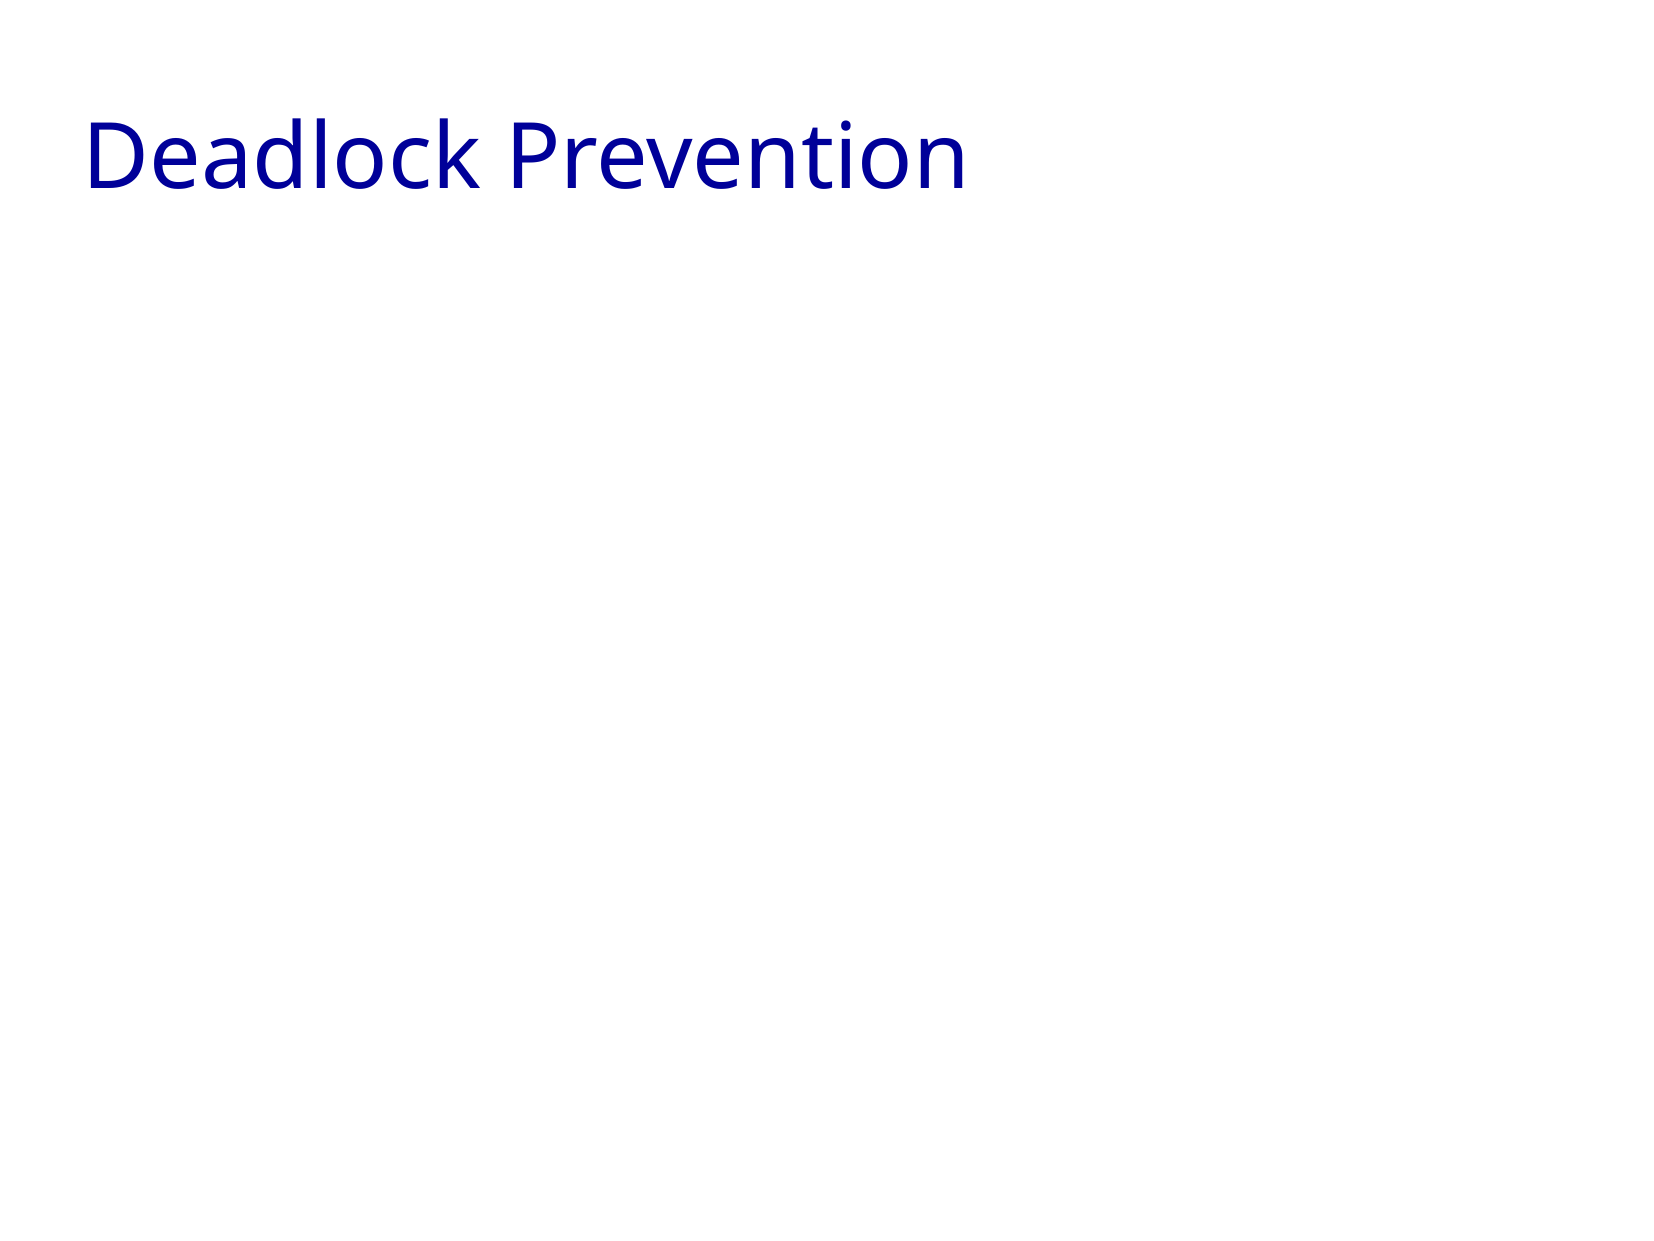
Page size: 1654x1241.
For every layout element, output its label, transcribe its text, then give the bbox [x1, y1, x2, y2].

title Deadlock Prevention [82, 49, 1571, 257]
